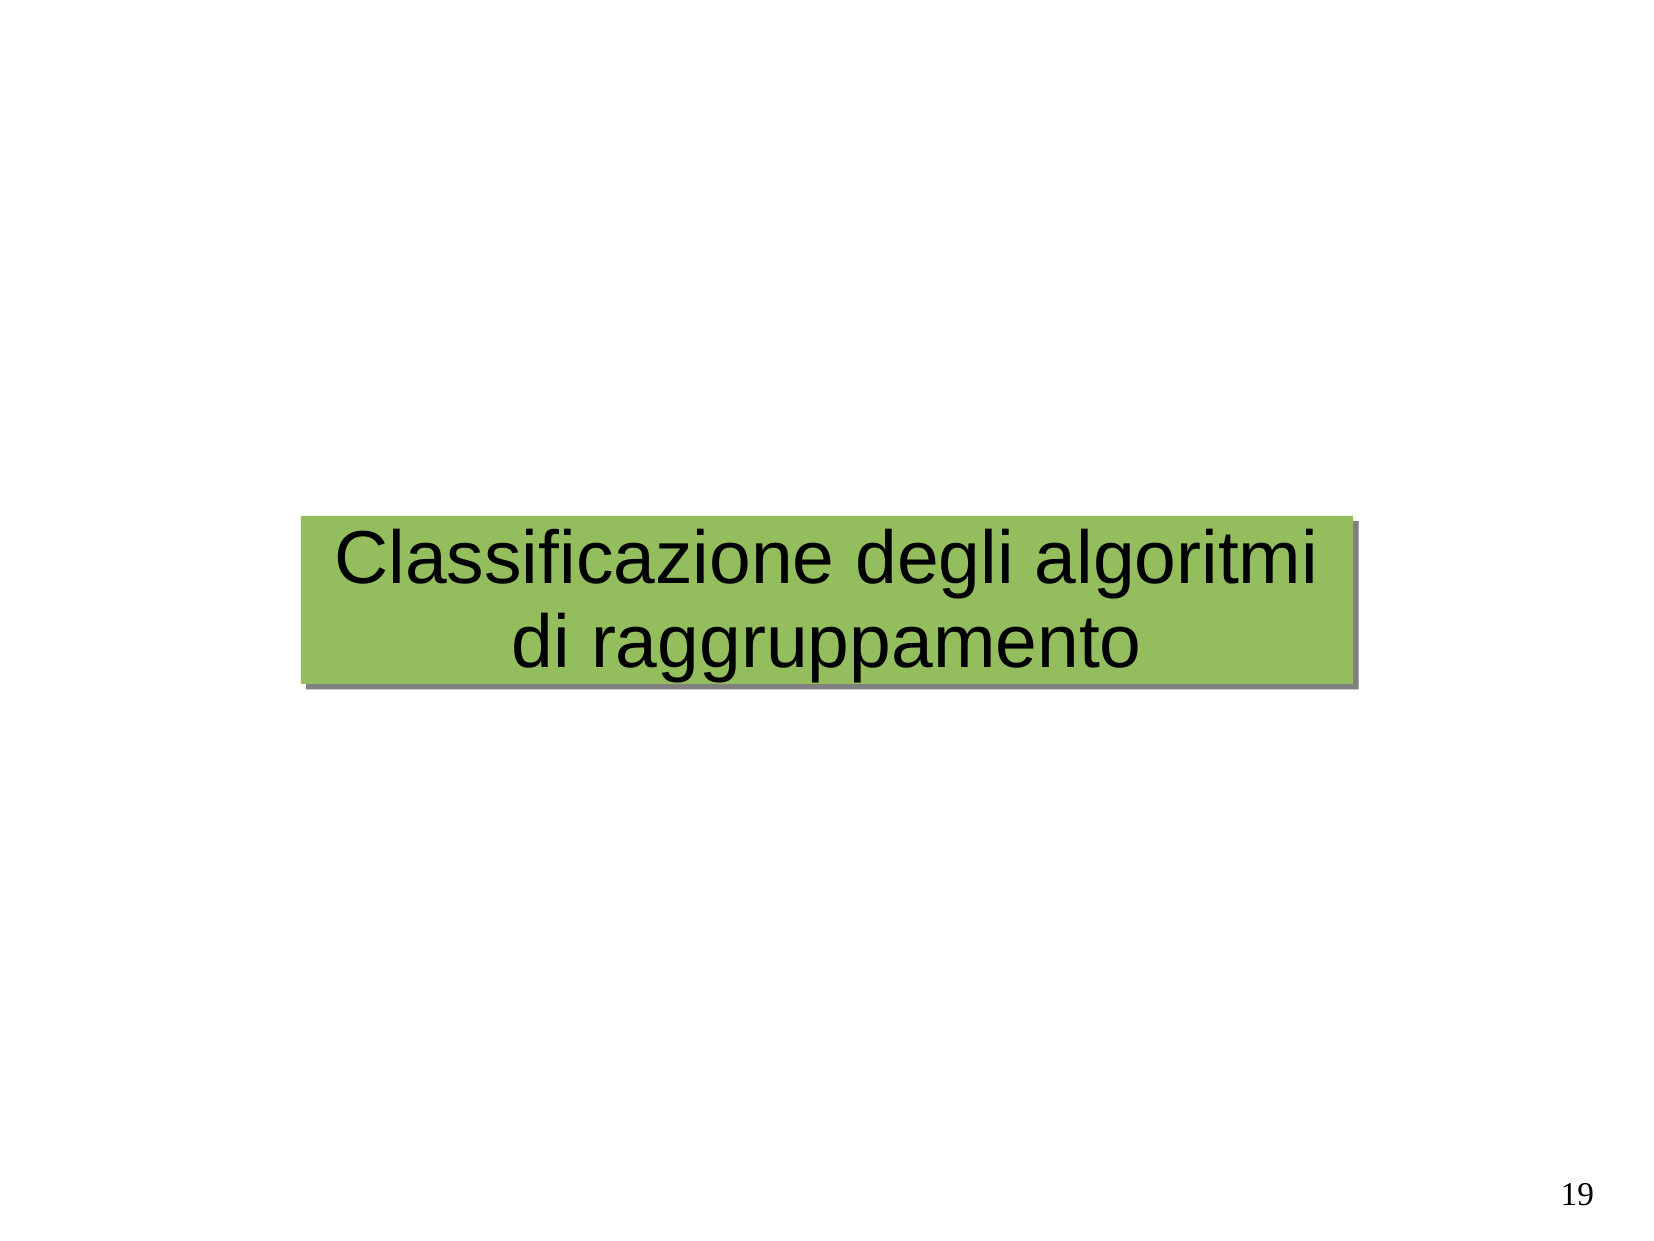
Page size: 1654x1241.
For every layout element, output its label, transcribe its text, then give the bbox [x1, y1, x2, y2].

text_box Classificazione degli algoritmi di raggruppamento [300, 515, 1353, 684]
